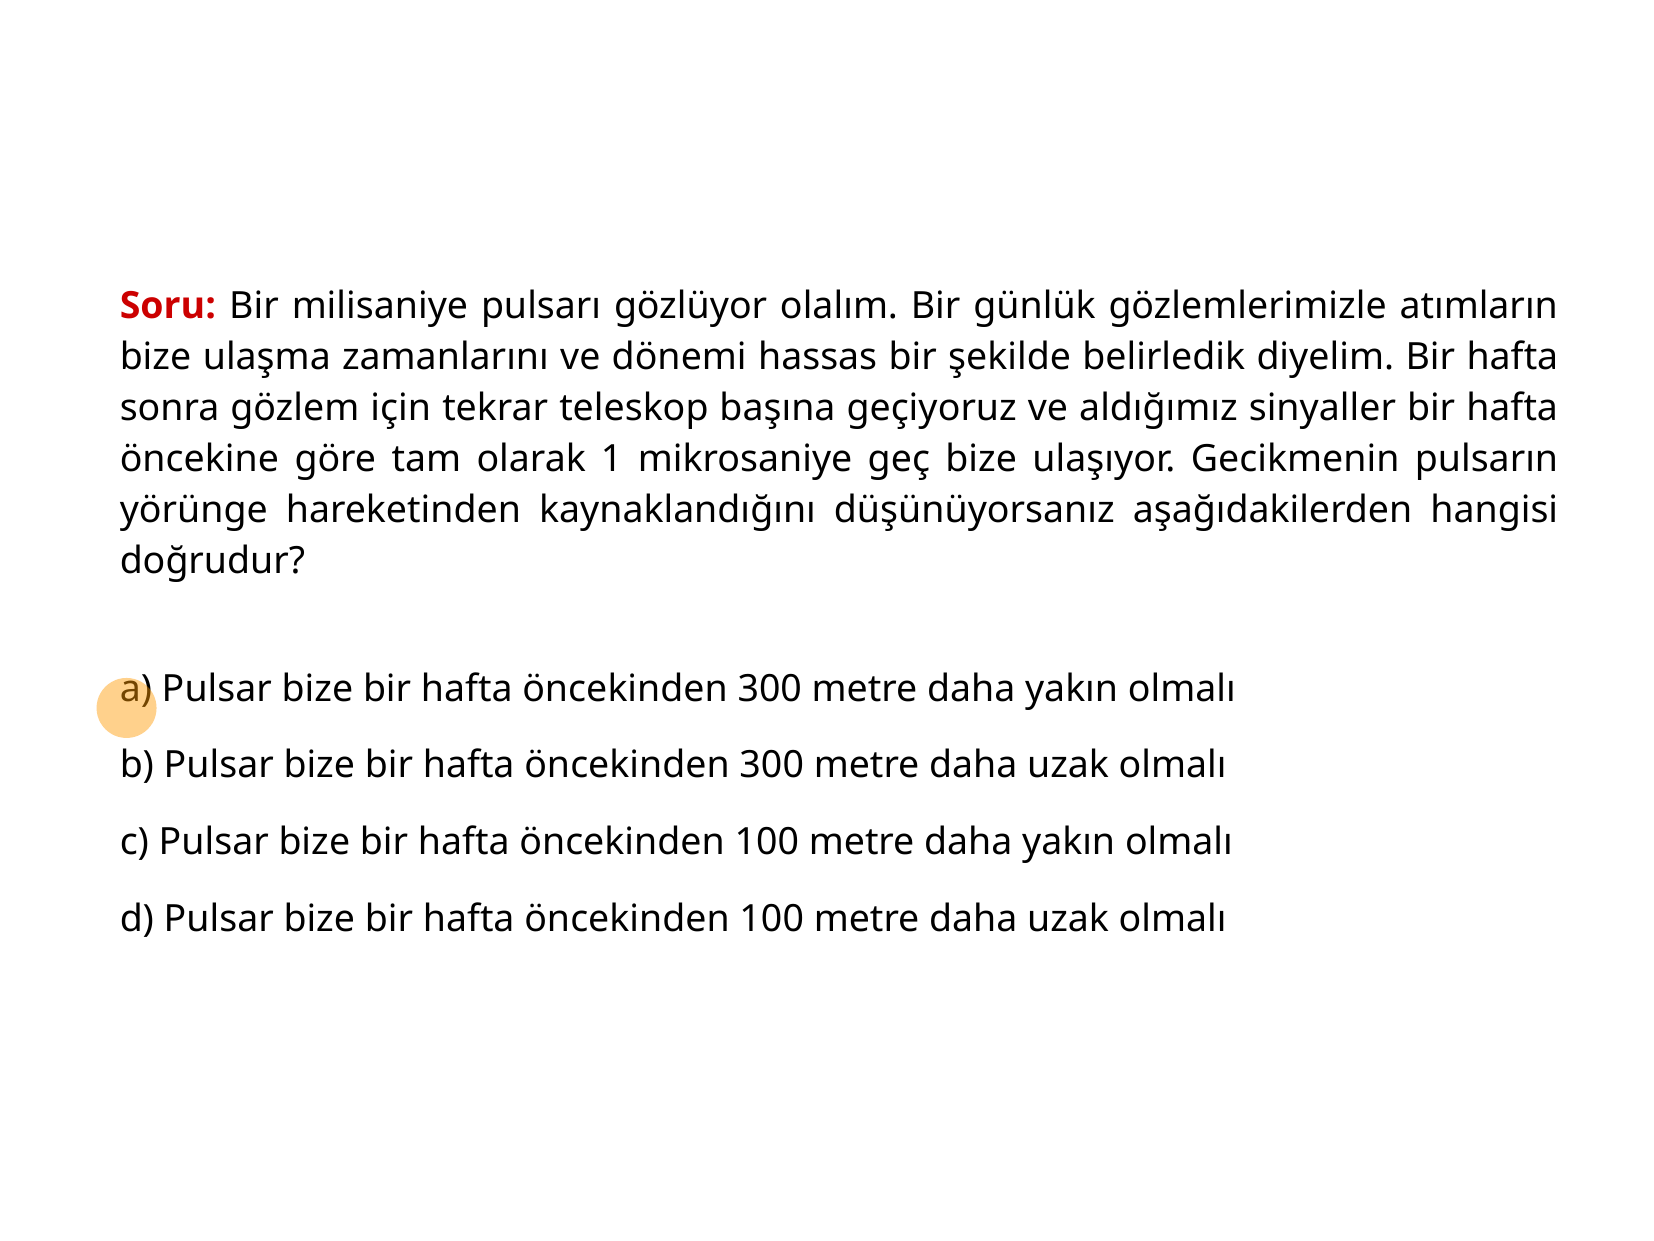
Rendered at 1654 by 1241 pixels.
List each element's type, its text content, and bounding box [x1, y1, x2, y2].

text_box [96, 677, 157, 738]
text_box Soru: Bir milisaniye pulsarı gözlüyor olalım. Bir günlük gözlemlerimizle atımların bize ulaşma zamanlarını ve dönemi hassas bir şekilde belirledik diyelim. Bir hafta sonra gözlem için tekrar teleskop başına geçiyoruz ve aldığımız sinyaller bir hafta öncekine göre tam olarak 1 mikrosaniye geç bize ulaşıyor. Gecikmenin pulsarın yörünge hareketinden kaynaklandığını düşünüyorsanız aşağıdakilerden hangisi doğrudur? a) Pulsar bize bir hafta öncekinden 300 metre daha yakın olmalı b) Pulsar bize bir hafta öncekinden 300 metre daha uzak olmalı c) Pulsar bize bir hafta öncekinden 100 metre daha yakın olmalı d) Pulsar bize bir hafta öncekinden 100 metre daha uzak olmalı [104, 271, 1575, 882]
